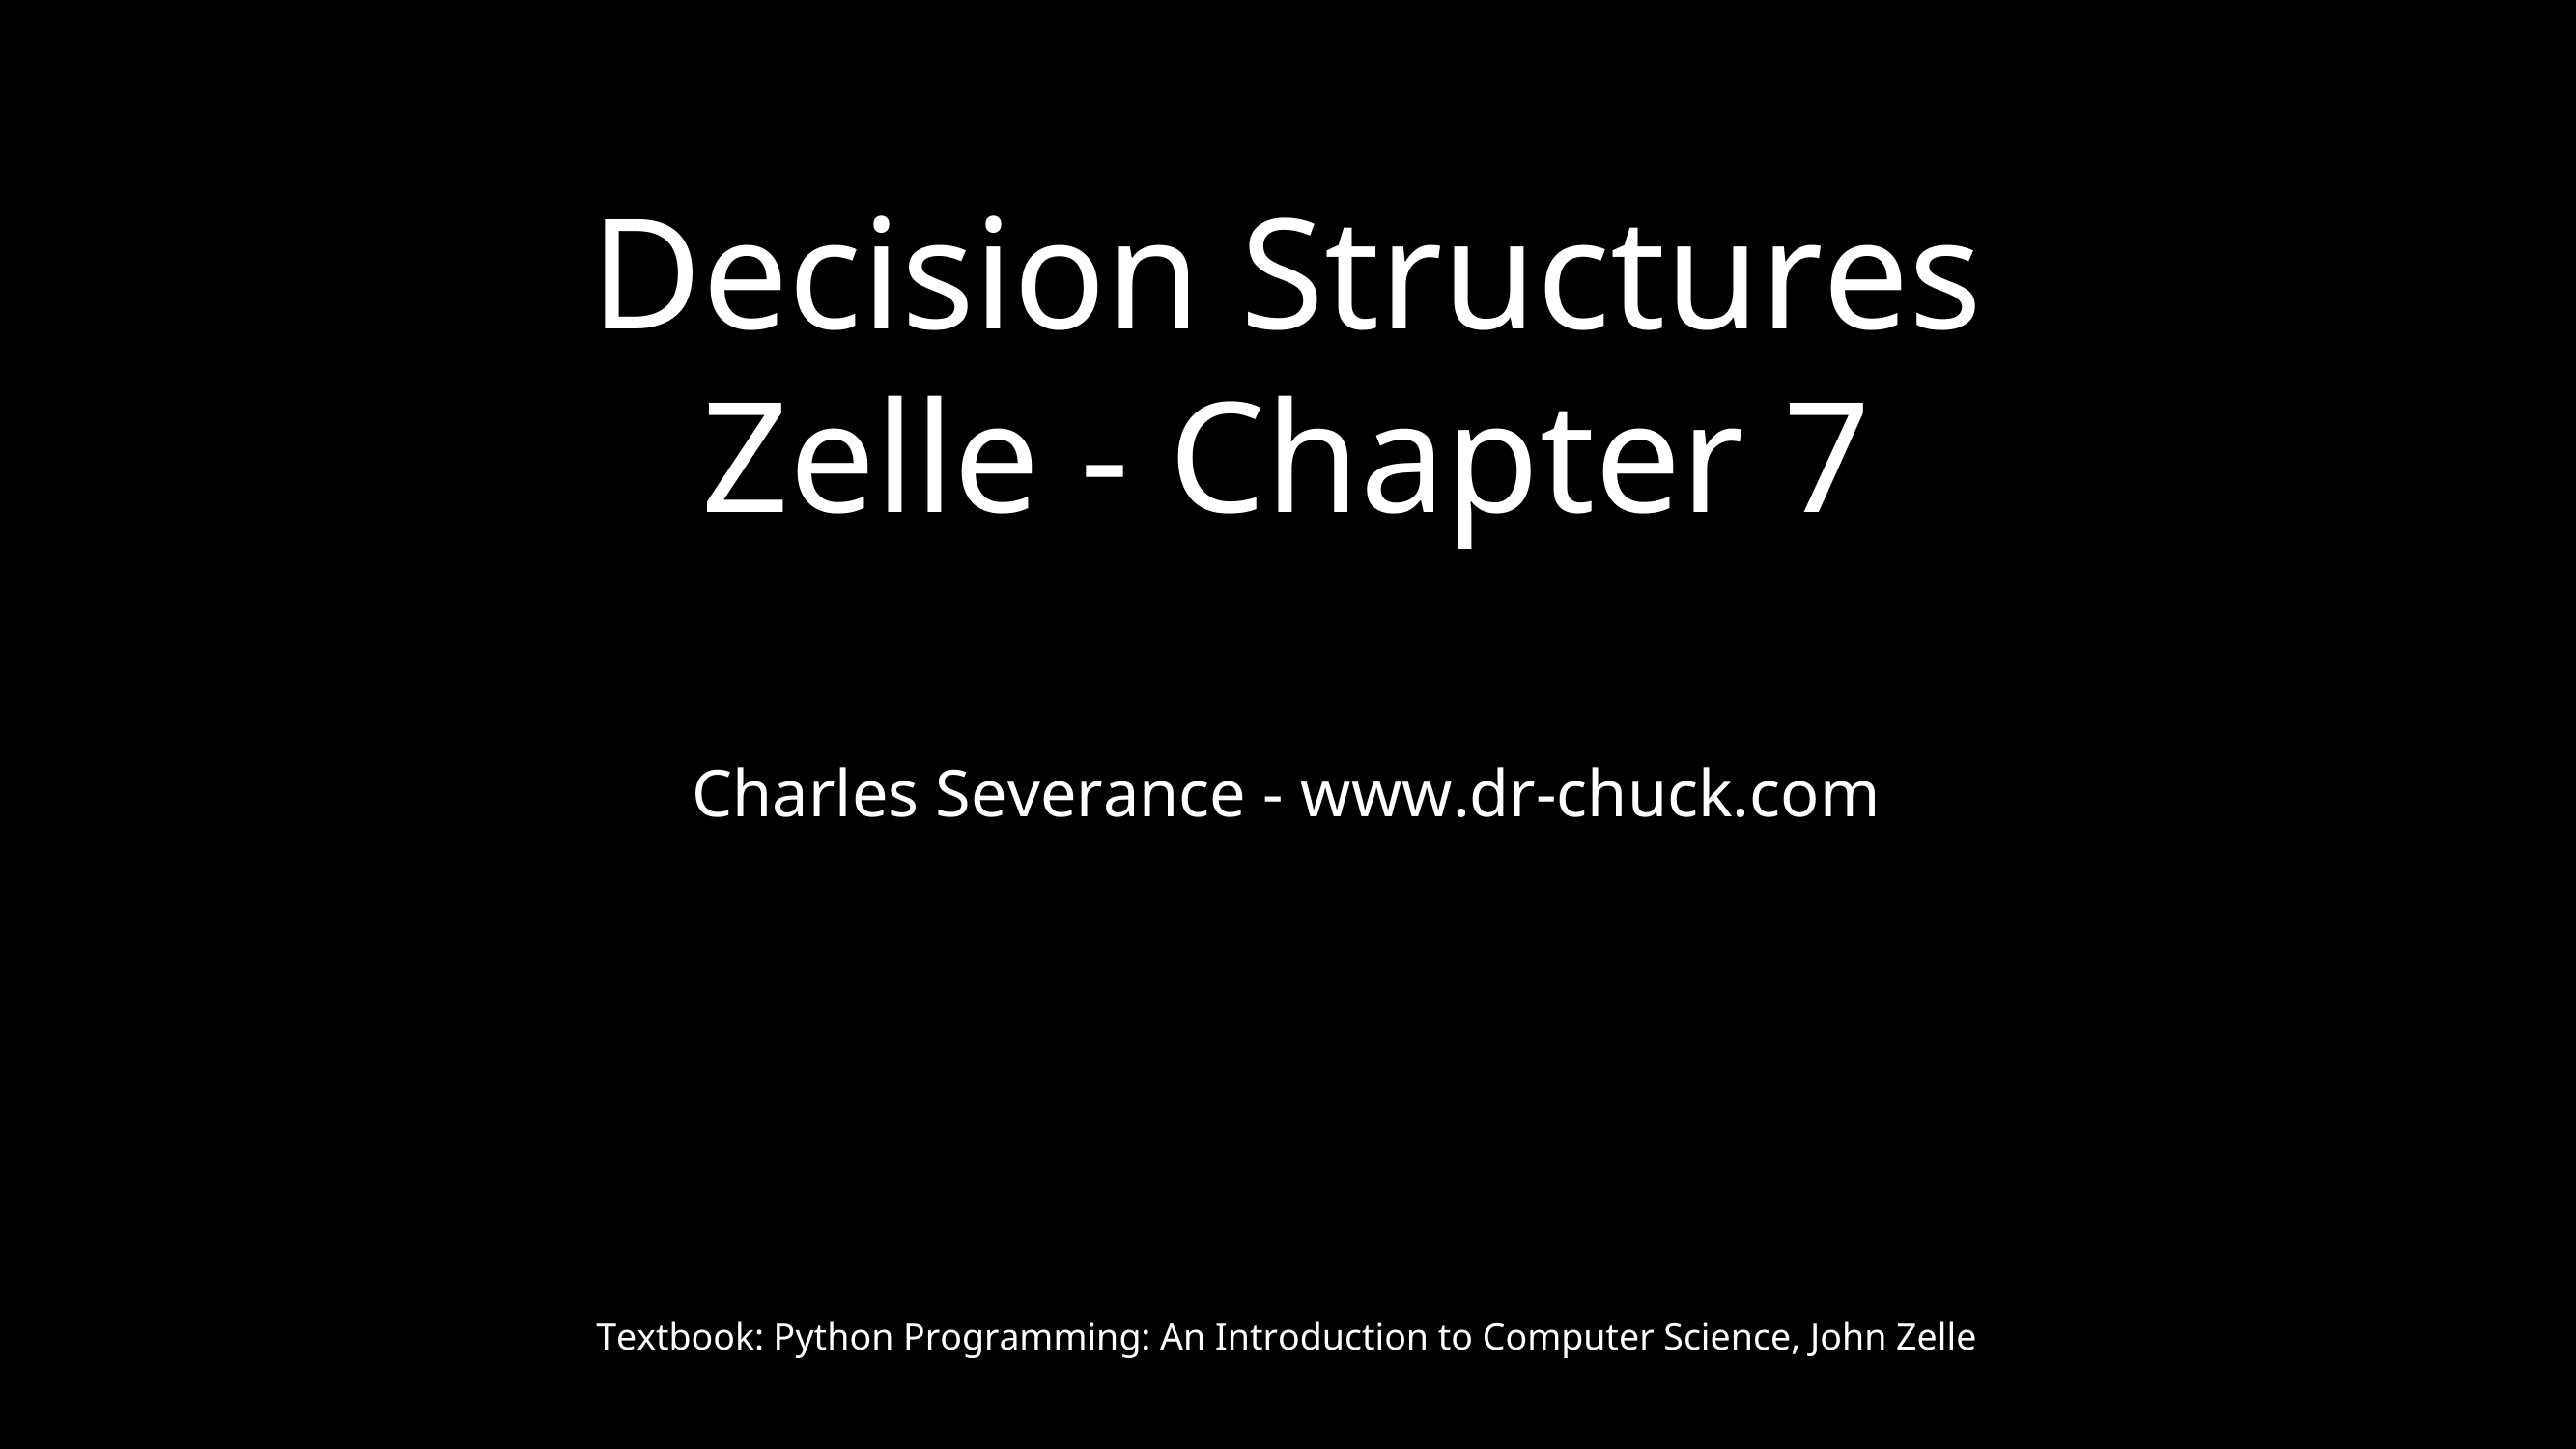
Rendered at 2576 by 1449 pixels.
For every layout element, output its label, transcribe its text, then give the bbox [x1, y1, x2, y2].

title Decision Structures Zelle - Chapter 7 [183, 169, 2392, 733]
text_box Textbook: Python Programming: An Introduction to Computer Science, John Zelle [518, 1306, 2056, 1365]
list Charles Severance - www.dr-chuck.com [183, 746, 2392, 914]
